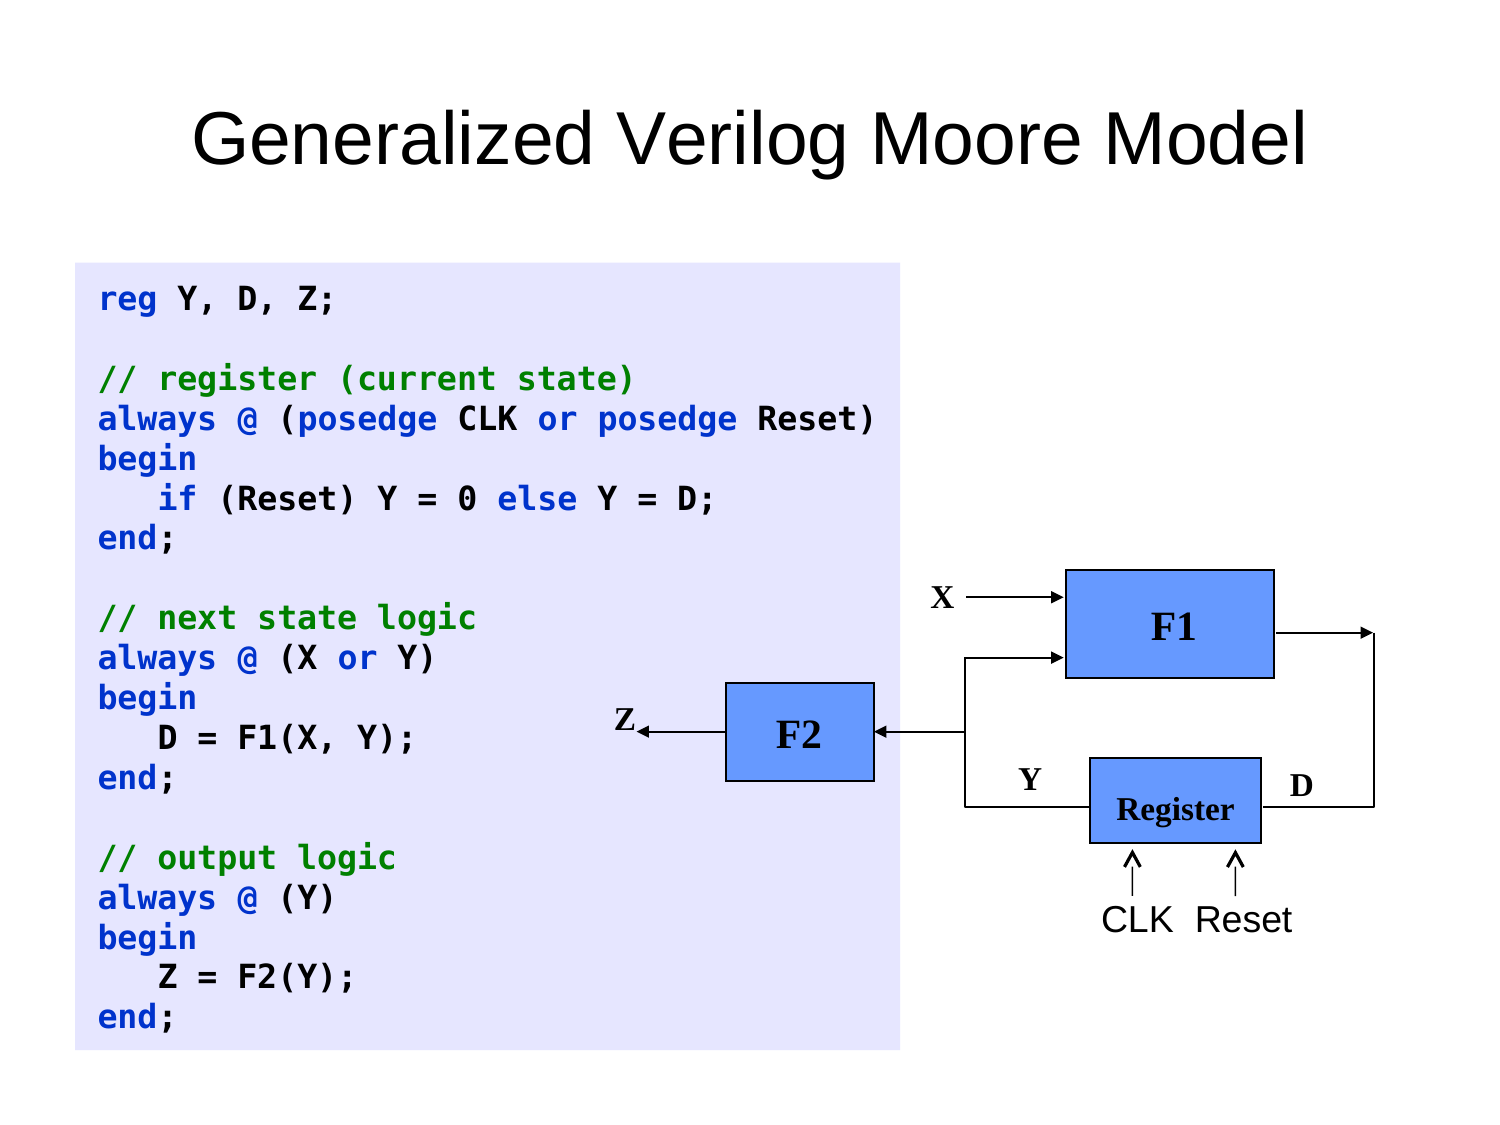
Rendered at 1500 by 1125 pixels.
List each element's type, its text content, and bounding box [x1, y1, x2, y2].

title Generalized Verilog Moore Model [75, 44, 1426, 233]
text_box X [915, 567, 966, 623]
text_box [726, 682, 874, 781]
text_box Reset [1180, 886, 1308, 948]
text_box [1065, 570, 1274, 678]
text_box reg Y, D, Z; // register (current state) always @ (posedge CLK or posedge Reset) begin if (Reset) Y = 0 else Y = D; end; // next state logic always @ (X or Y) begin D = F1(X, Y); end; // output logic always @ (Y) begin Z = F2(Y); end; [75, 262, 901, 1051]
text_box Register [1101, 780, 1277, 835]
text_box D [1275, 756, 1325, 811]
text_box F1 [1136, 591, 1213, 657]
text_box Y [1003, 750, 1053, 805]
text_box Z [598, 689, 649, 745]
text_box F2 [761, 699, 838, 764]
text_box CLK [1086, 886, 1180, 948]
text_box [1090, 757, 1262, 844]
